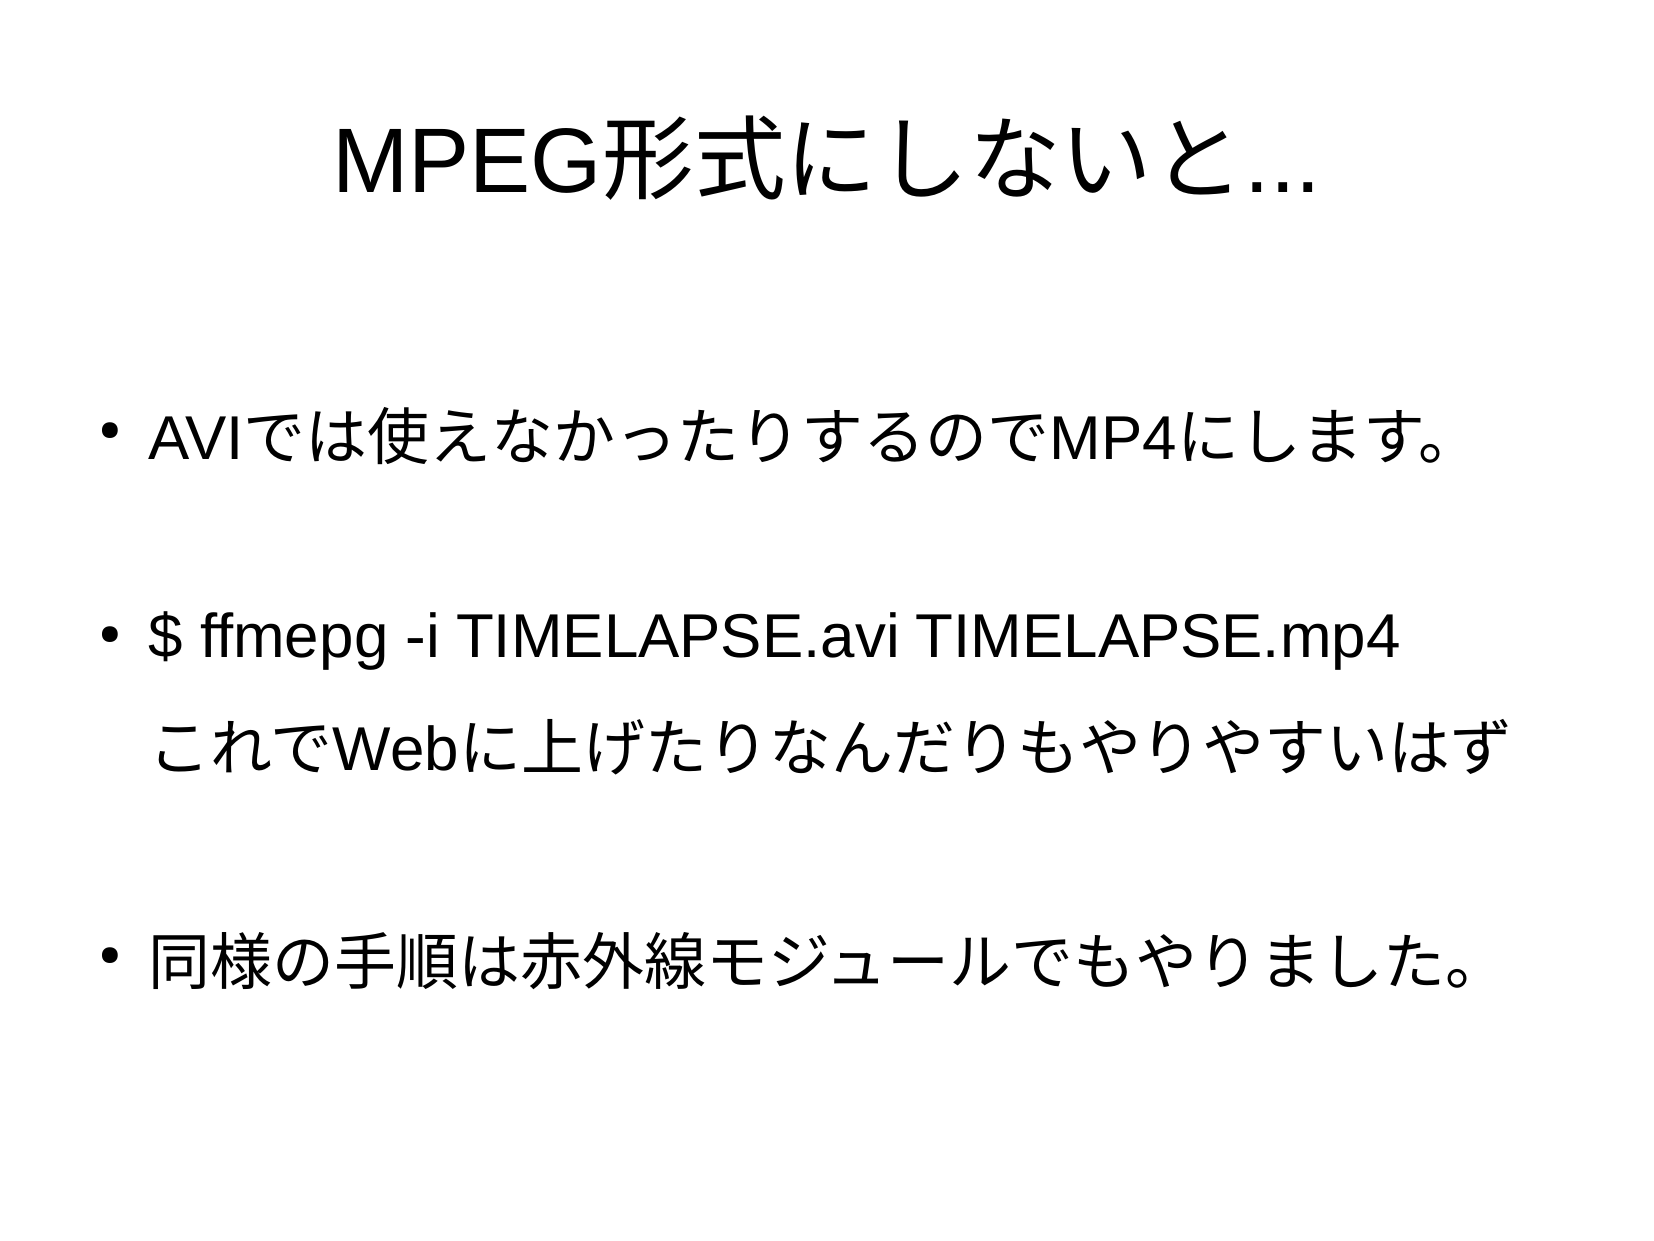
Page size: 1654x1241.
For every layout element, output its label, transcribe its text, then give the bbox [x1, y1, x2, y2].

list AVIでは使えなかったりするのでMP4にします。 $ ffmepg -i TIMELAPSE.avi TIMELAPSE.mp4 これでWebに上げたりなんだりもやりやすいはず 同様の手順は赤外線モジュールでもやりました。 [82, 290, 1571, 1010]
title MPEG形式にしないと... [82, 49, 1571, 257]
